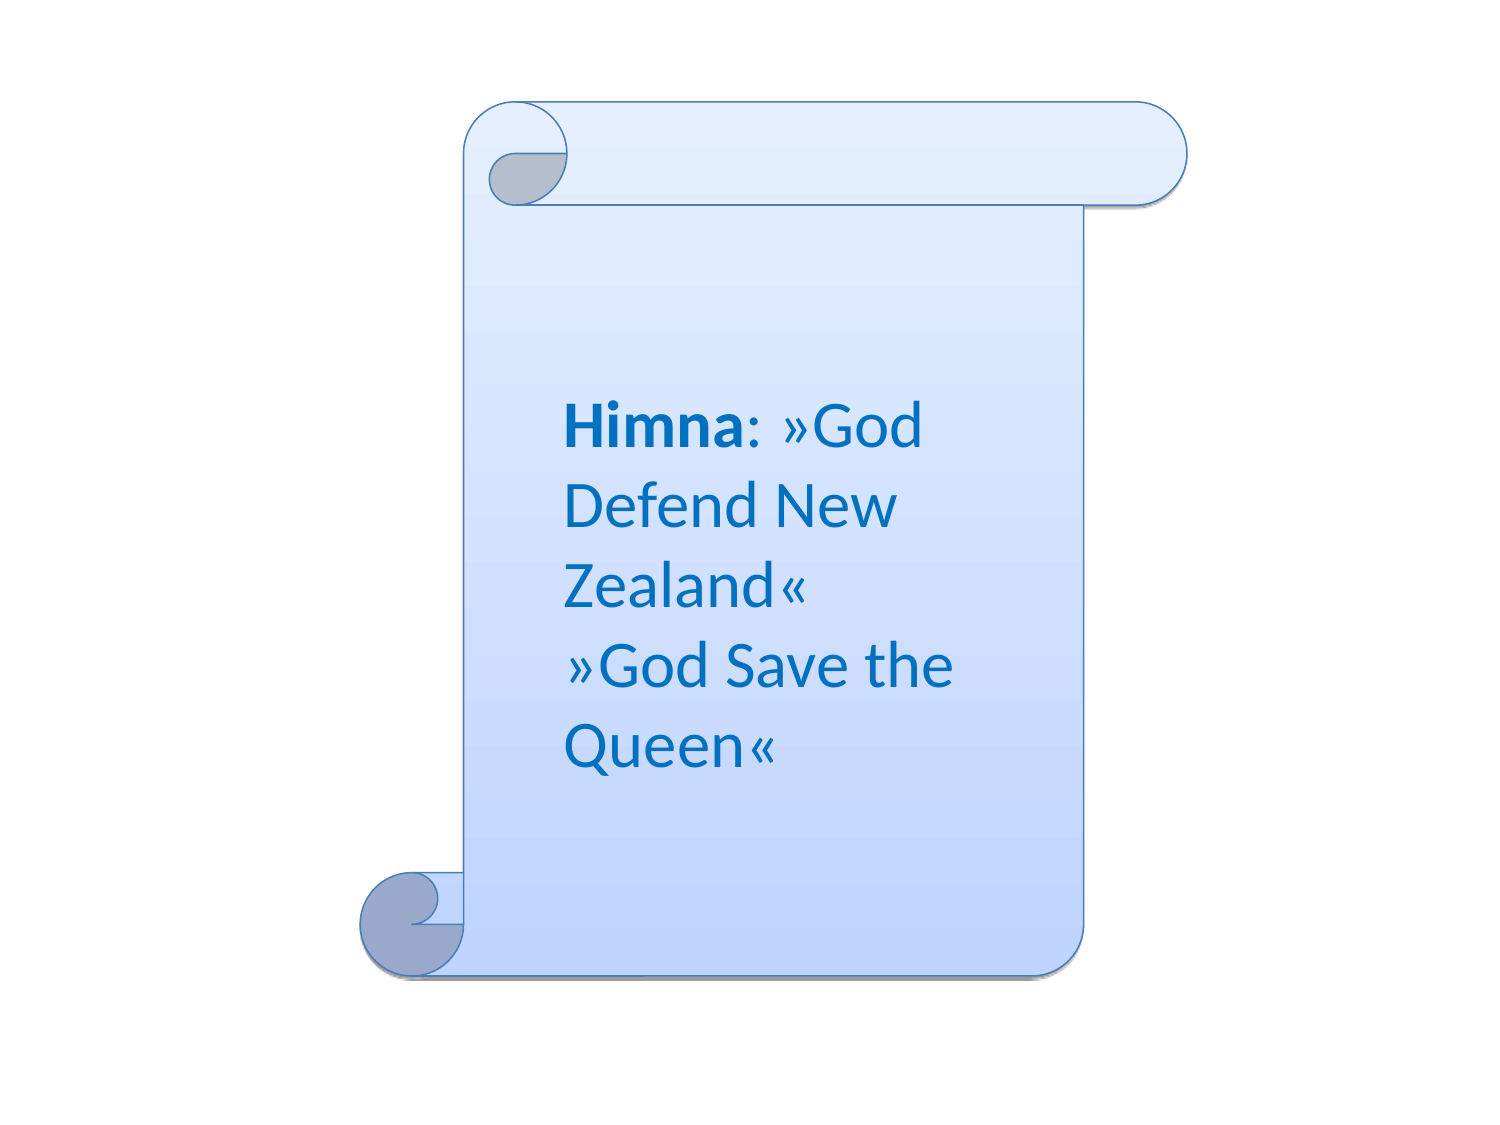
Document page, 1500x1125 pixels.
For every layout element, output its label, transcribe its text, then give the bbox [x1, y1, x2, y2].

text_box Himna: »God Defend New Zealand« »God Save the Queen« [549, 373, 1117, 789]
text_box [360, 101, 1187, 977]
